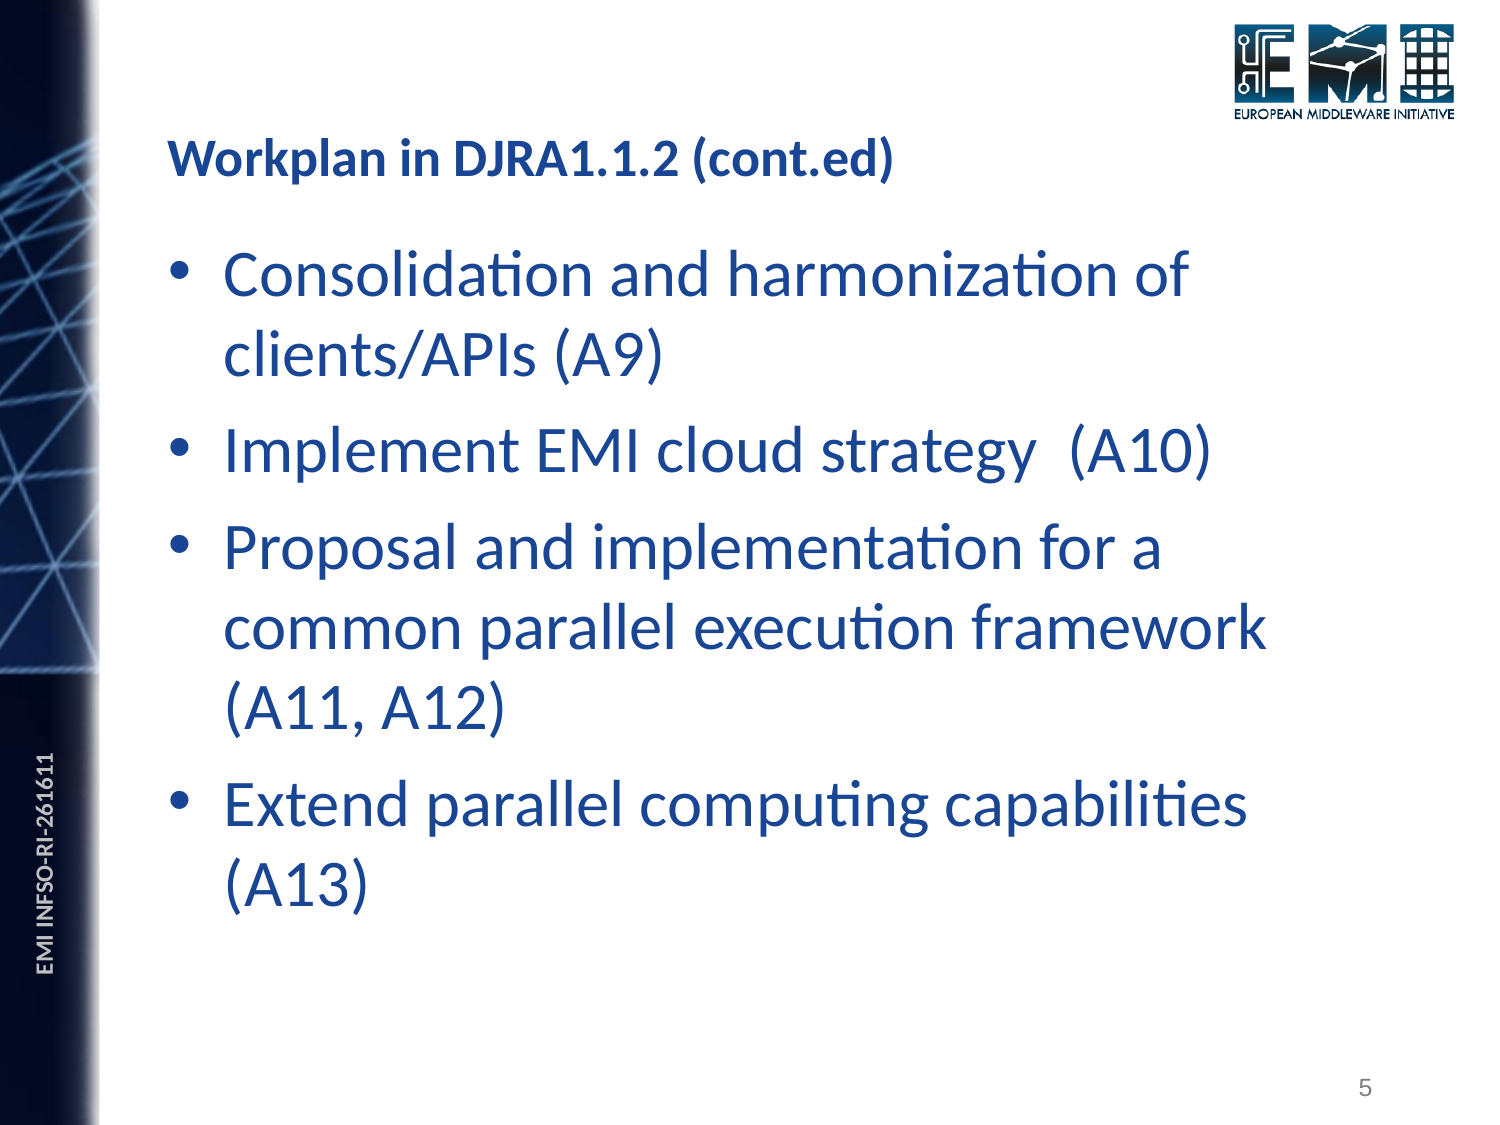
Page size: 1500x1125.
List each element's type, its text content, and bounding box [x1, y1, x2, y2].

list Consolidation and harmonization of clients/APIs (A9) Implement EMI cloud strategy (A10) Proposal and implementation for a common parallel execution framework (A11, A12) Extend parallel computing capabilities (A13) [153, 221, 1381, 1053]
picture [0, 0, 111, 1125]
picture [1185, 8, 1500, 140]
text_box <number> [1343, 1063, 1426, 1123]
text_box Workplan in DJRA1.1.2 (cont.ed) [153, 115, 1200, 196]
